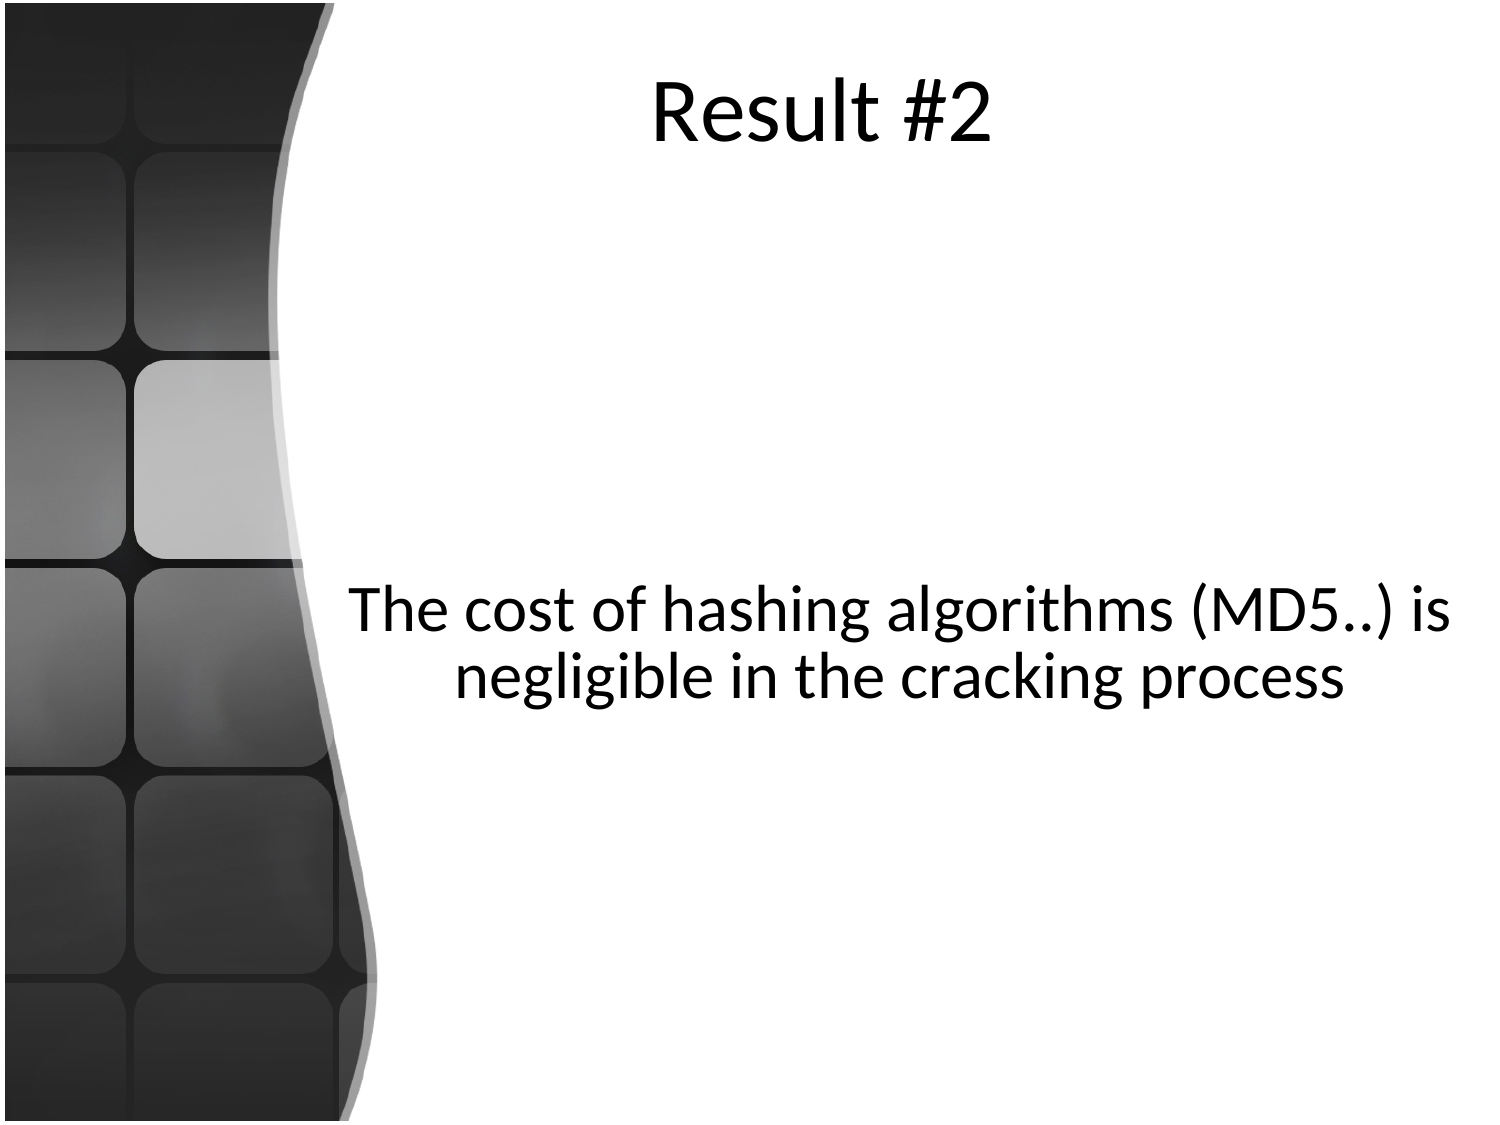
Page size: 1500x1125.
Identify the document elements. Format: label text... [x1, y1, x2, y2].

title Result #2 [147, 0, 1498, 237]
picture [0, 0, 1500, 1125]
subtitle The cost of hashing algorithms (MD5..) is negligible in the cracking process [324, 203, 1477, 1093]
